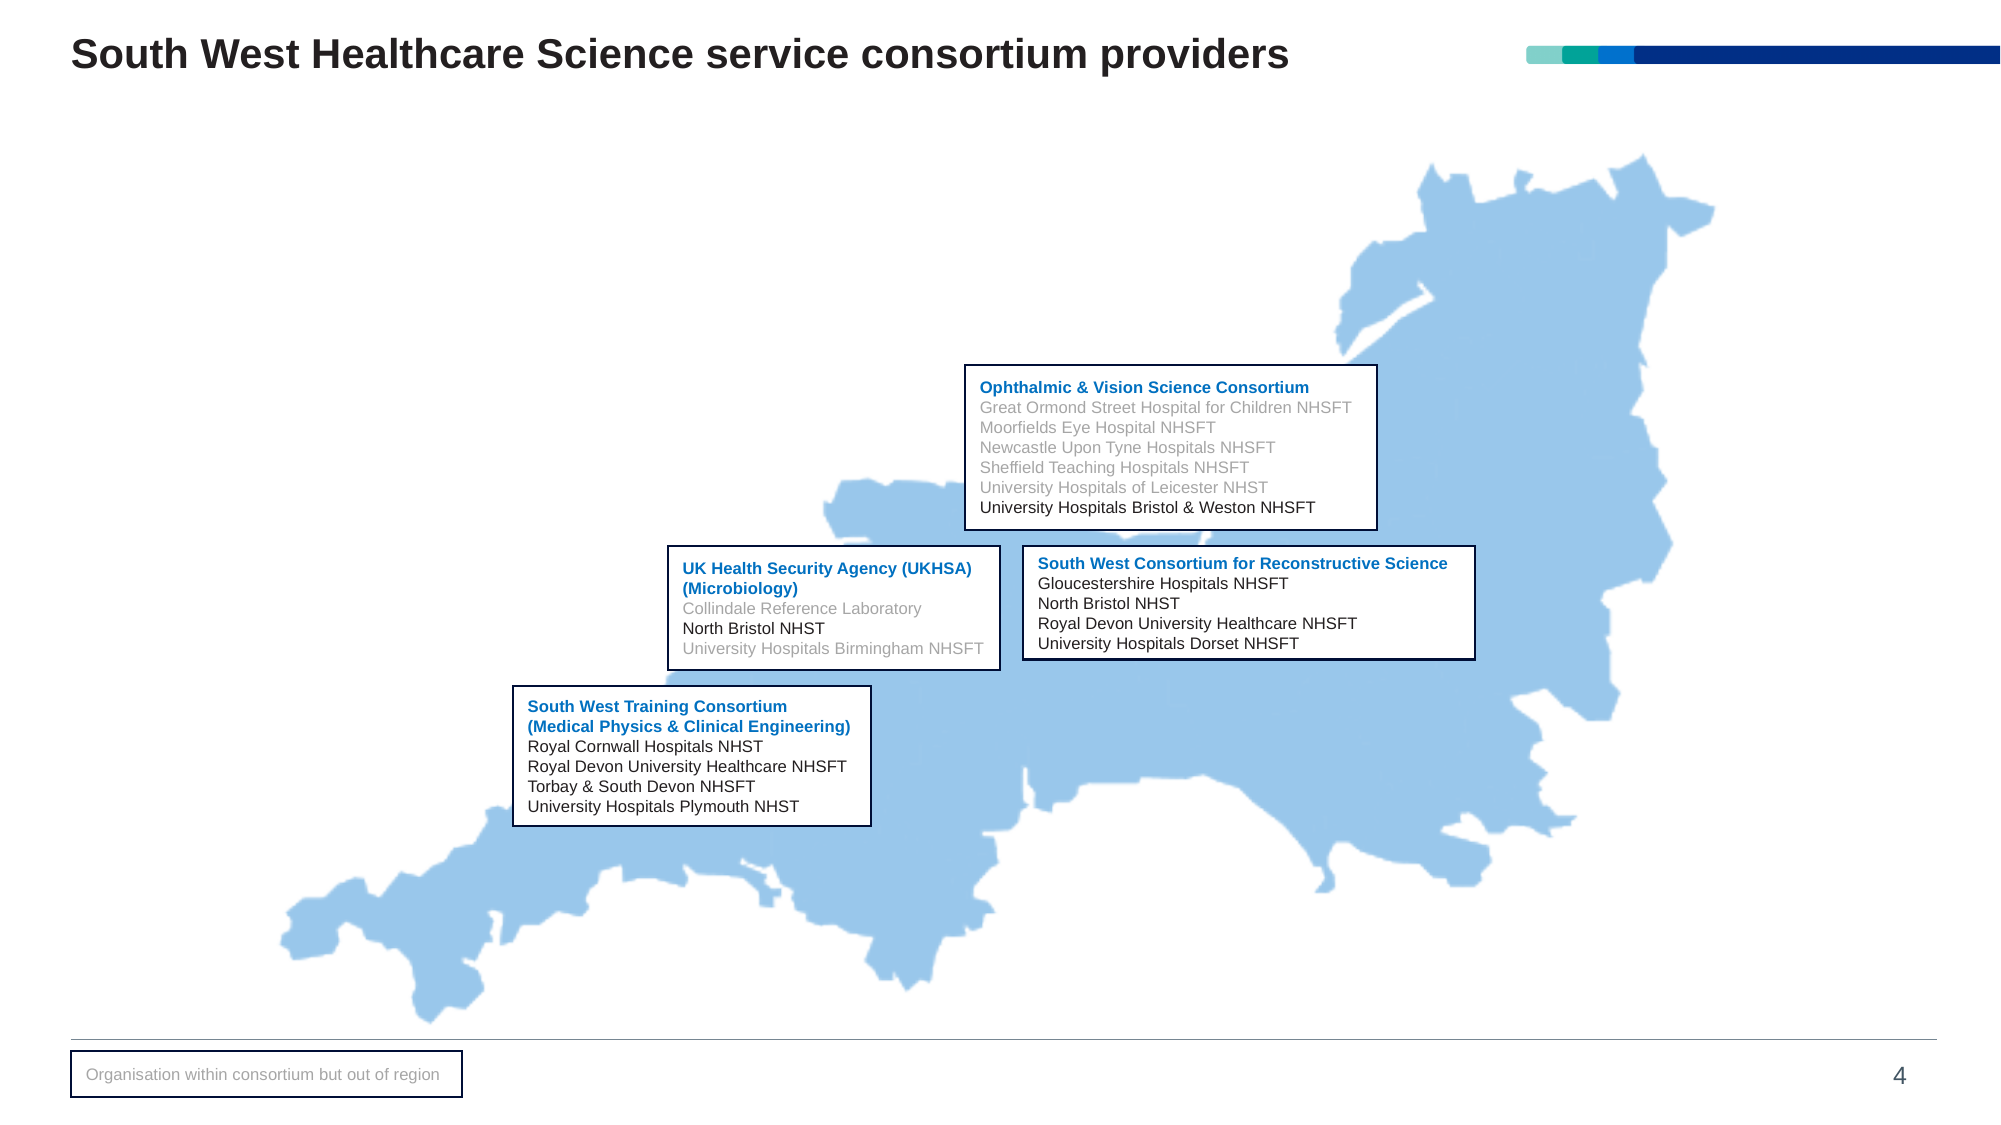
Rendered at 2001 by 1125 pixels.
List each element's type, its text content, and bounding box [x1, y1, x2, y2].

text_box Ophthalmic & Vision Science Consortium Great Ormond Street Hospital for Children NHSFT Moorfields Eye Hospital NHSFT Newcastle Upon Tyne Hospitals NHSFT Sheffield Teaching Hospitals NHSFT University Hospitals of Leicester NHST University Hospitals Bristol & Weston NHSFT [965, 365, 1377, 530]
title South West Healthcare Science service consortium providers [70, 32, 1513, 79]
text_box South West Consortium for Reconstructive Science Gloucestershire Hospitals NHSFT North Bristol NHST Royal Devon University Healthcare NHSFT University Hospitals Dorset NHSFT [1023, 546, 1475, 660]
text_box South West Training Consortium (Medical Physics & Clinical Engineering) Royal Cornwall Hospitals NHST Royal Devon University Healthcare NHSFT Torbay & South Devon NHSFT University Hospitals Plymouth NHST [513, 686, 871, 826]
text_box UK Health Security Agency (UKHSA) (Microbiology) Collindale Reference Laboratory North Bristol NHST University Hospitals Birmingham NHSFT [668, 546, 1000, 670]
picture [270, 145, 1730, 1052]
text_box Organisation within consortium but out of region [71, 1051, 462, 1097]
